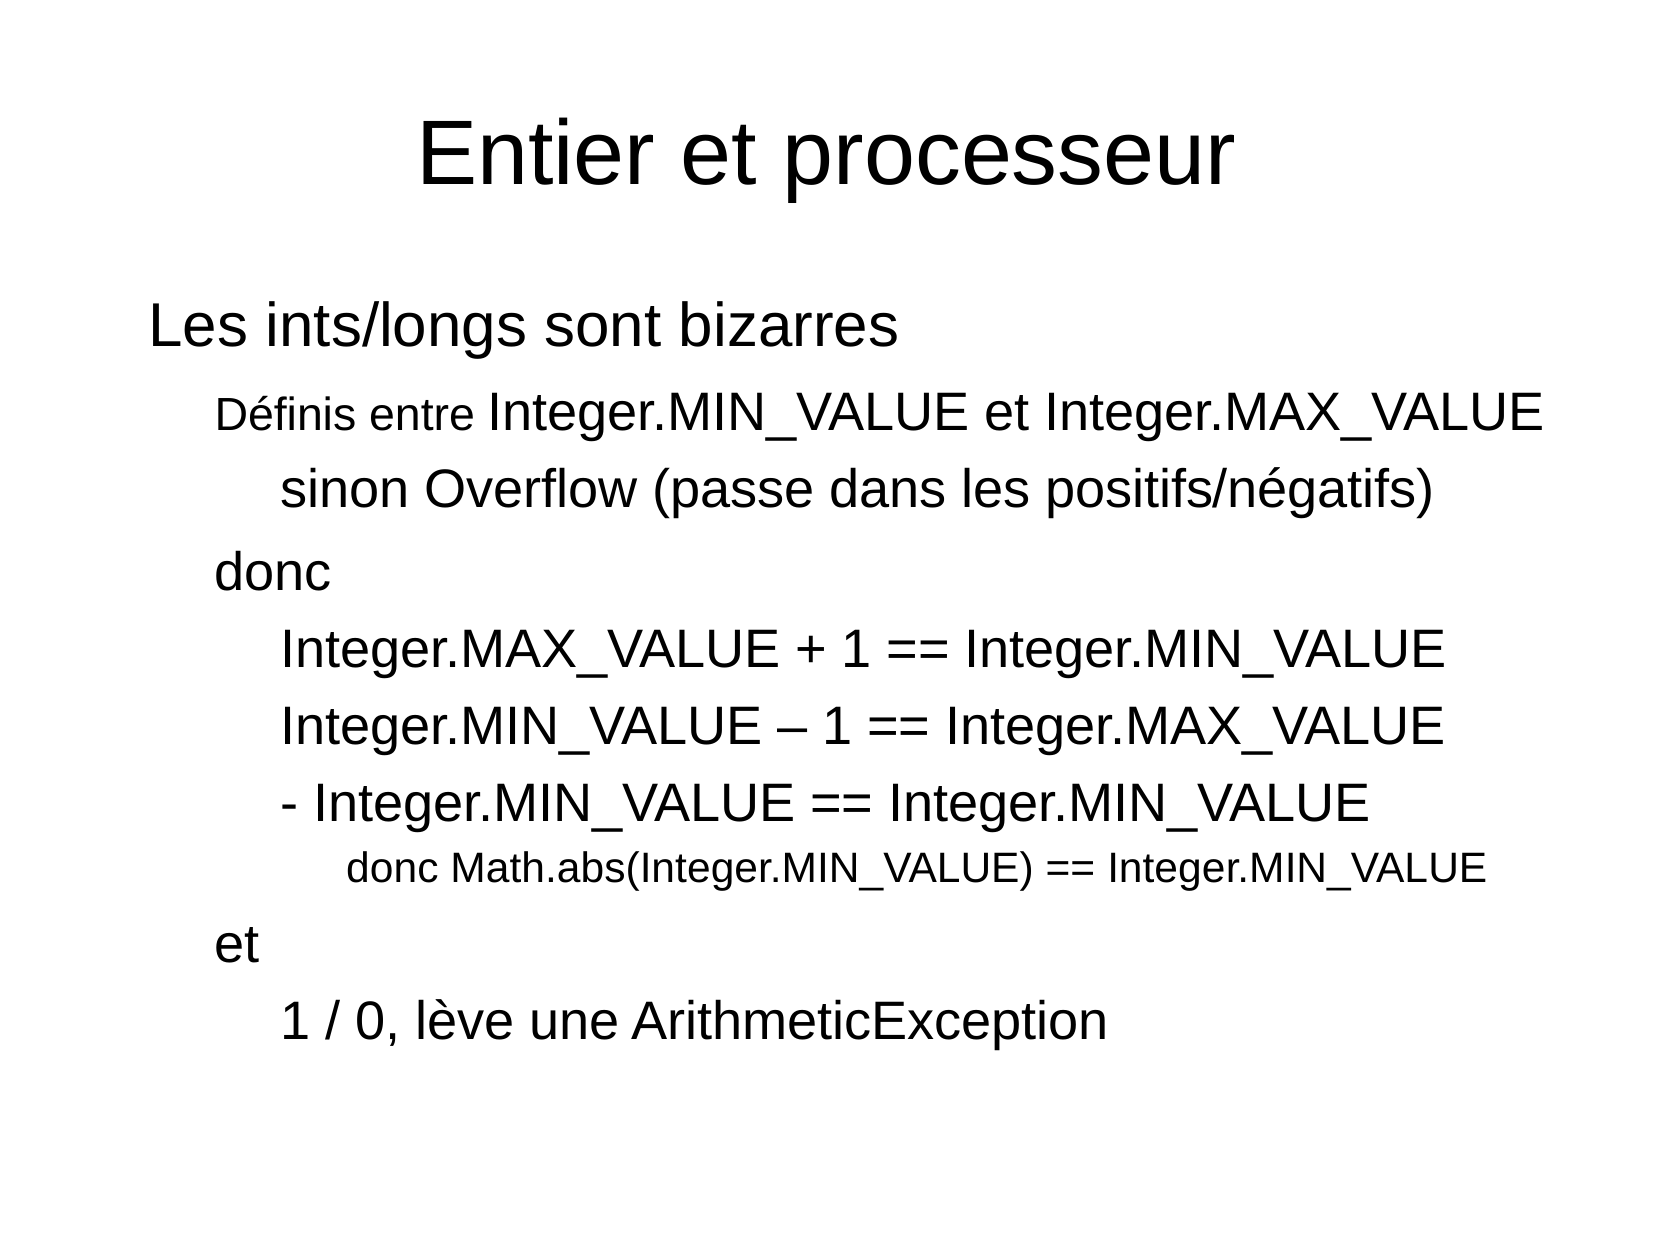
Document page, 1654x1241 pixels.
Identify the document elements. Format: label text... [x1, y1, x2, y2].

list Les ints/longs sont bizarres Définis entre Integer.MIN_VALUE et Integer.MAX_VALUE sinon Overflow (passe dans les positifs/négatifs) donc Integer.MAX_VALUE + 1 == Integer.MIN_VALUE Integer.MIN_VALUE – 1 == Integer.MAX_VALUE - Integer.MIN_VALUE == Integer.MIN_VALUE donc Math.abs(Integer.MIN_VALUE) == Integer.MIN_VALUE et 1 / 0, lève une ArithmeticException [82, 290, 1571, 1156]
title Entier et processeur [82, 49, 1571, 257]
